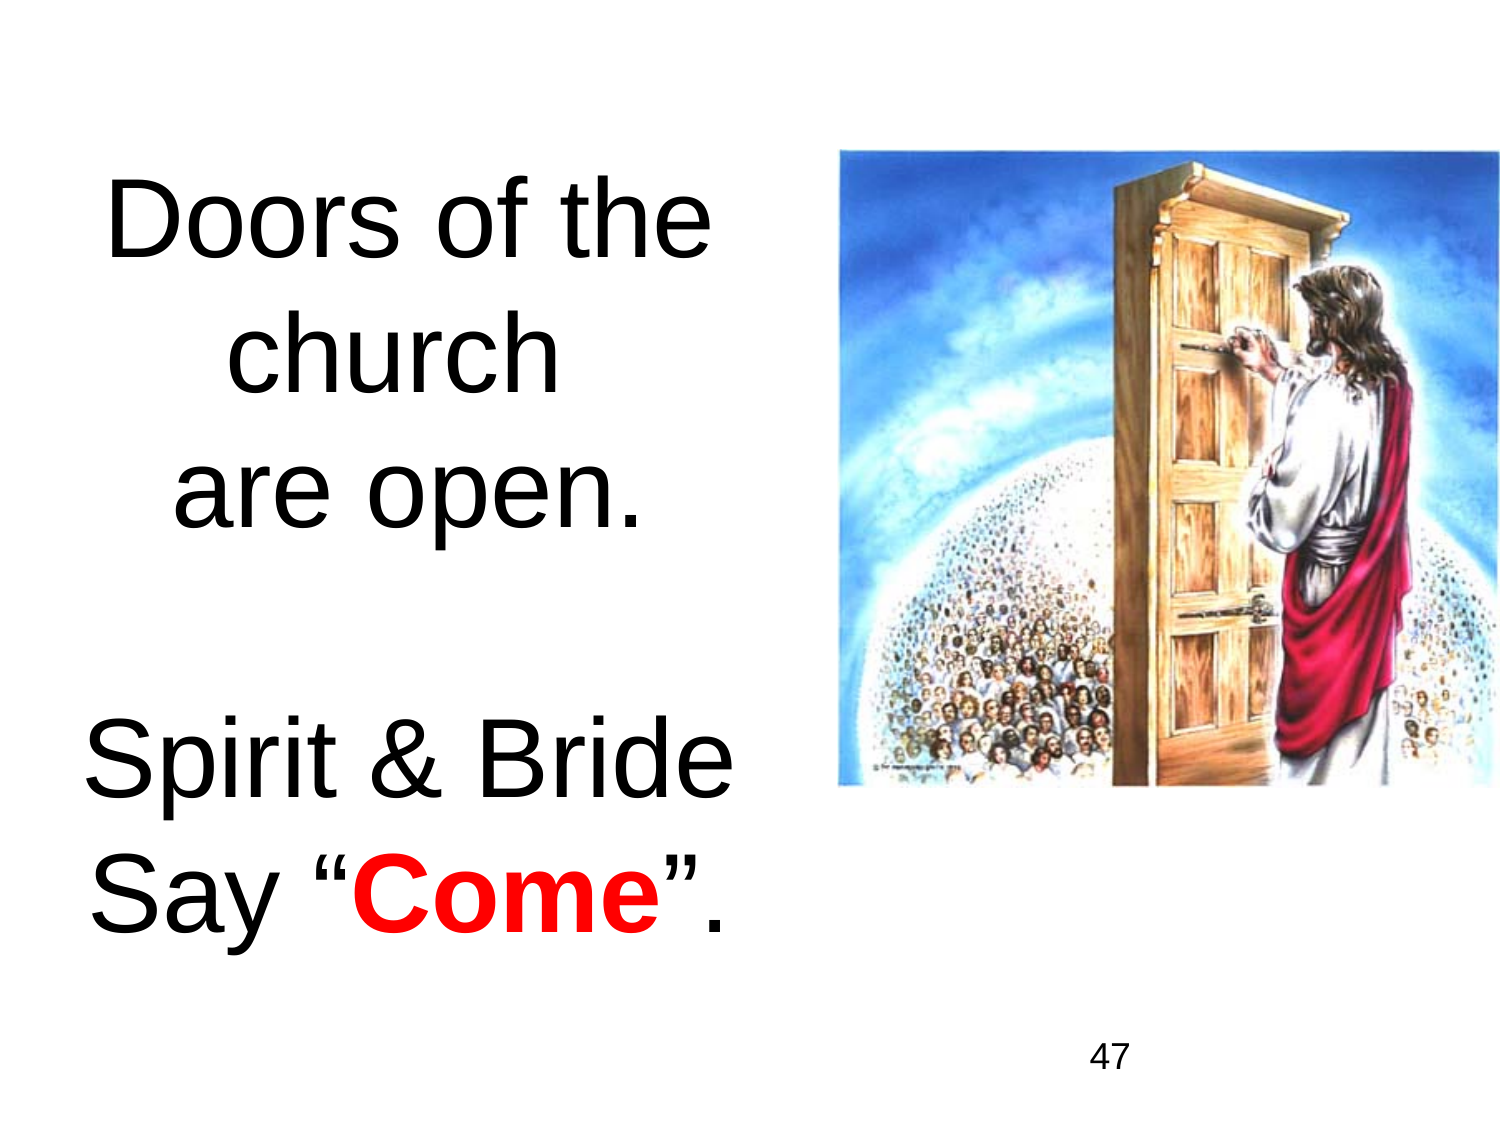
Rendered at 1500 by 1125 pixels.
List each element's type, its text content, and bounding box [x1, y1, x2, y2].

picture [0, 0, 1500, 1125]
text_box Doors of the church are open. Spirit & Bride Say “Come”. [0, 137, 819, 963]
list [37, 62, 825, 963]
